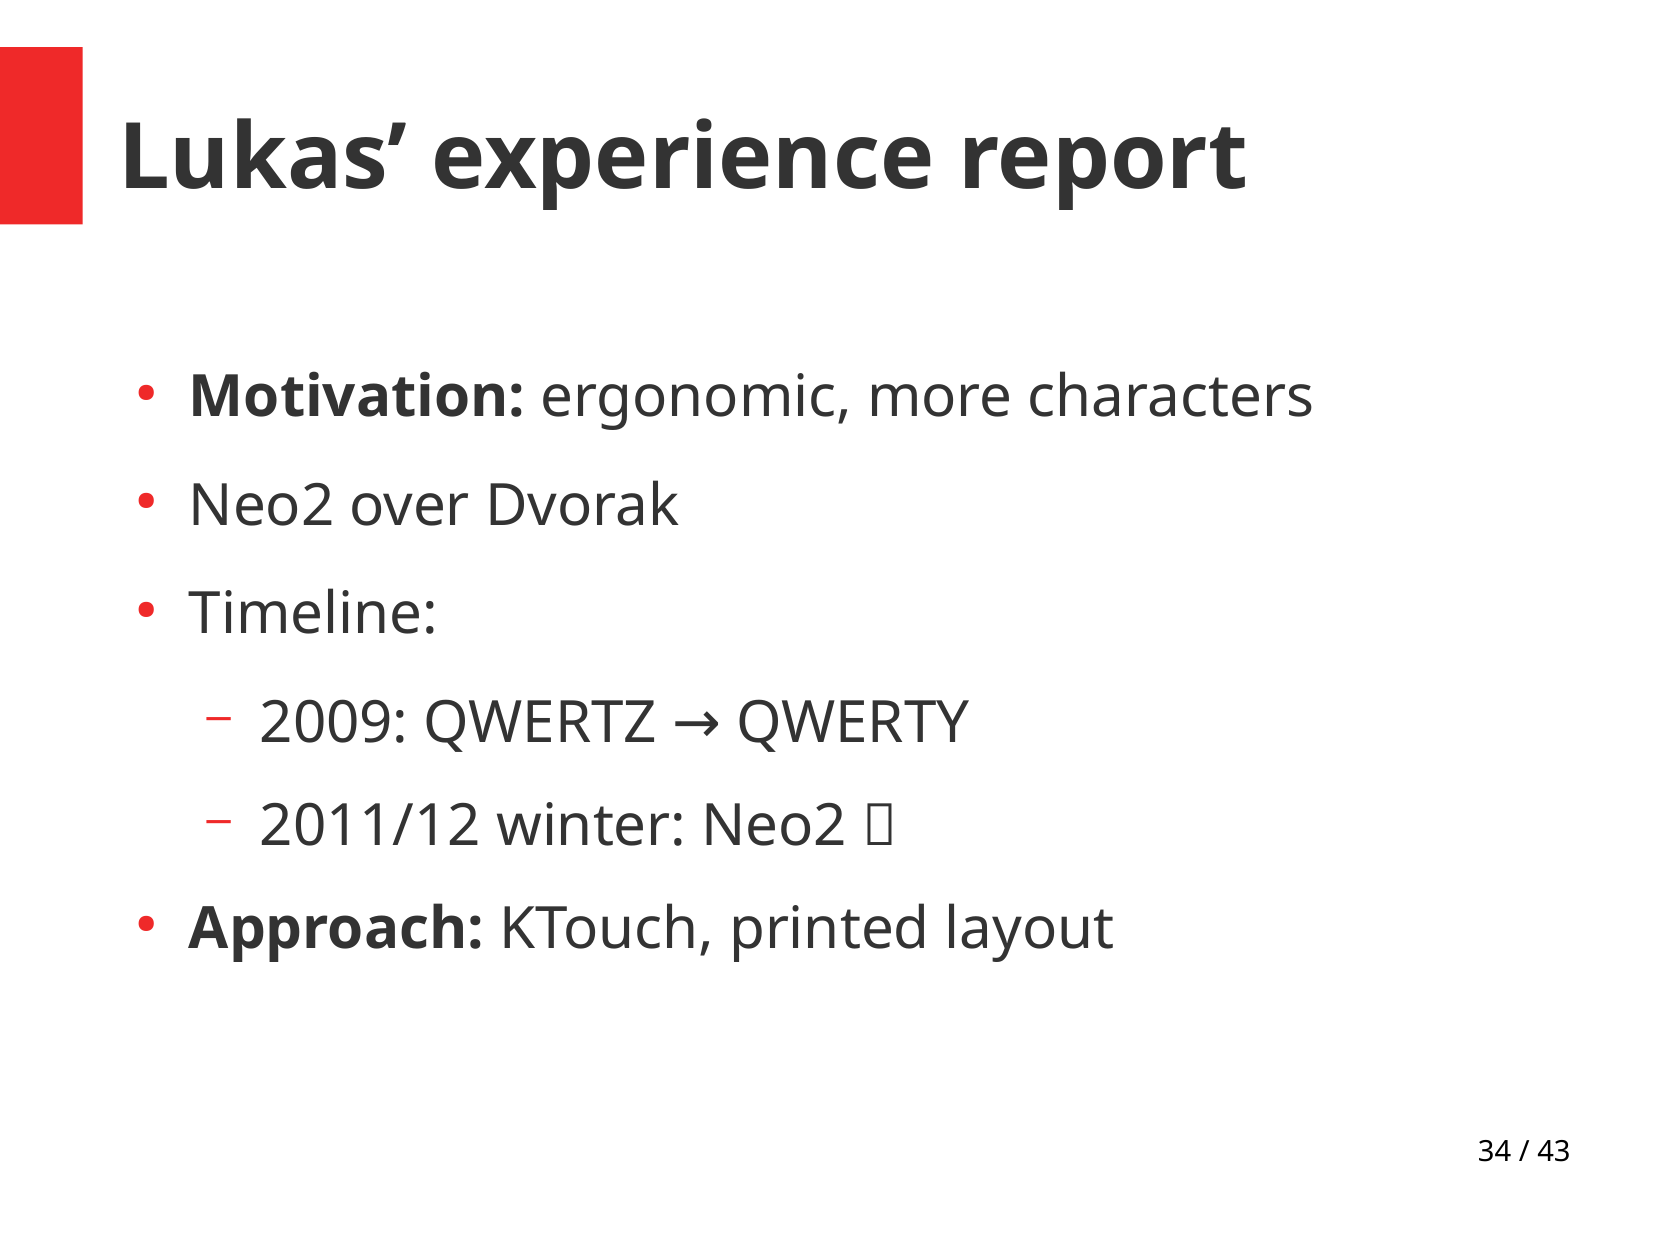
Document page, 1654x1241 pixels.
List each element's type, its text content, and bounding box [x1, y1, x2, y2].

title Lukas’ experience report [118, 49, 1571, 257]
list Motivation: ergonomic, more characters Neo2 over Dvorak Timeline: 2009: QWERTZ → QWERTY 2011/12 winter: Neo2 🤨 Approach: KTouch, printed layout [118, 354, 1536, 1074]
